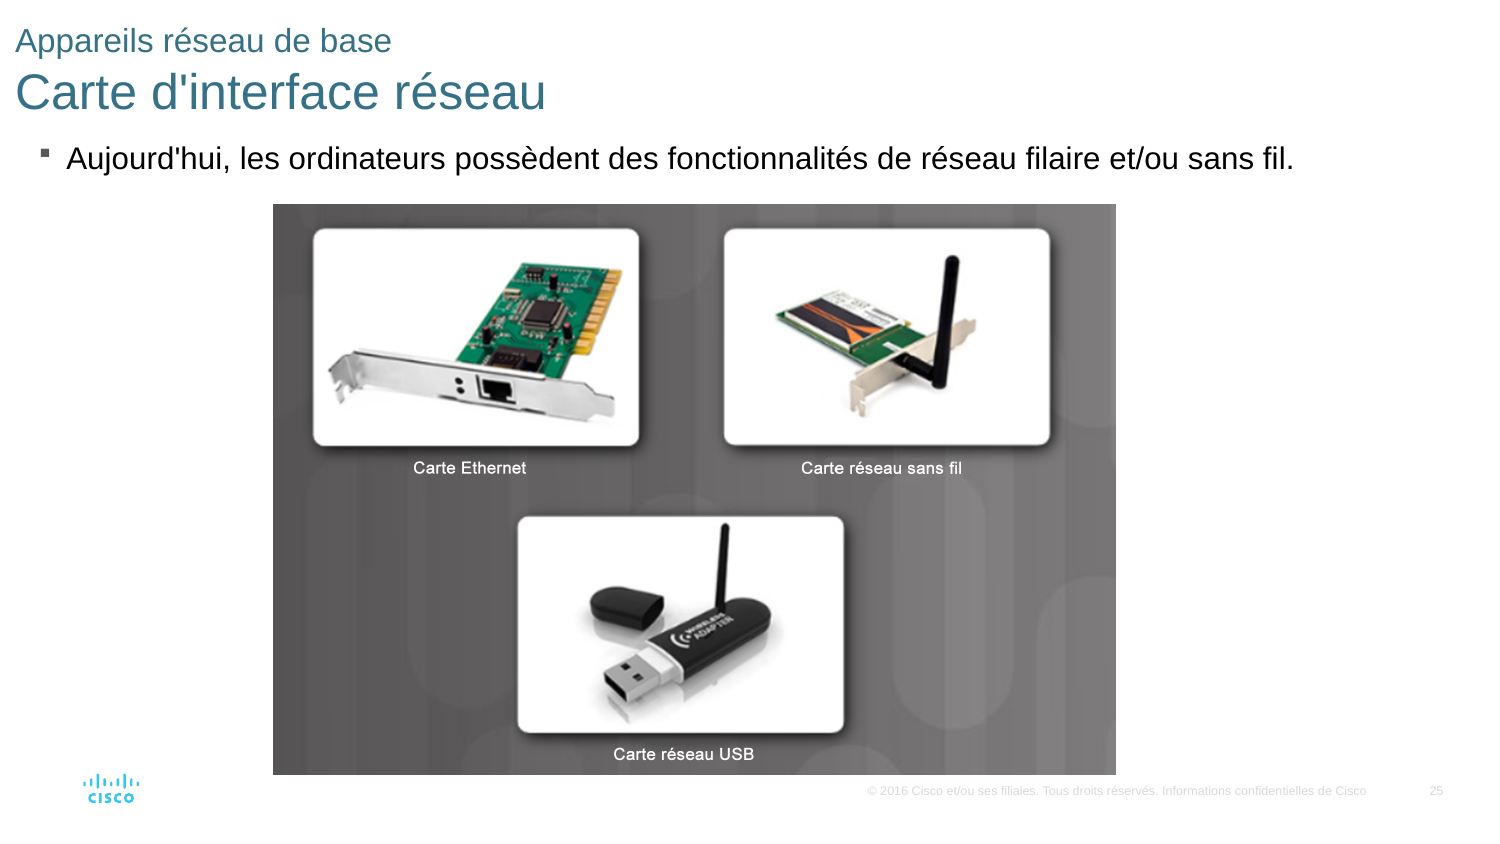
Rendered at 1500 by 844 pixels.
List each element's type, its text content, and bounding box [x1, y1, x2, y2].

list Aujourd'hui, les ordinateurs possèdent des fonctionnalités de réseau filaire et/ou sans fil. [23, 131, 1476, 189]
picture [273, 204, 1116, 775]
title Appareils réseau de base Carte d'interface réseau [0, 7, 1500, 132]
